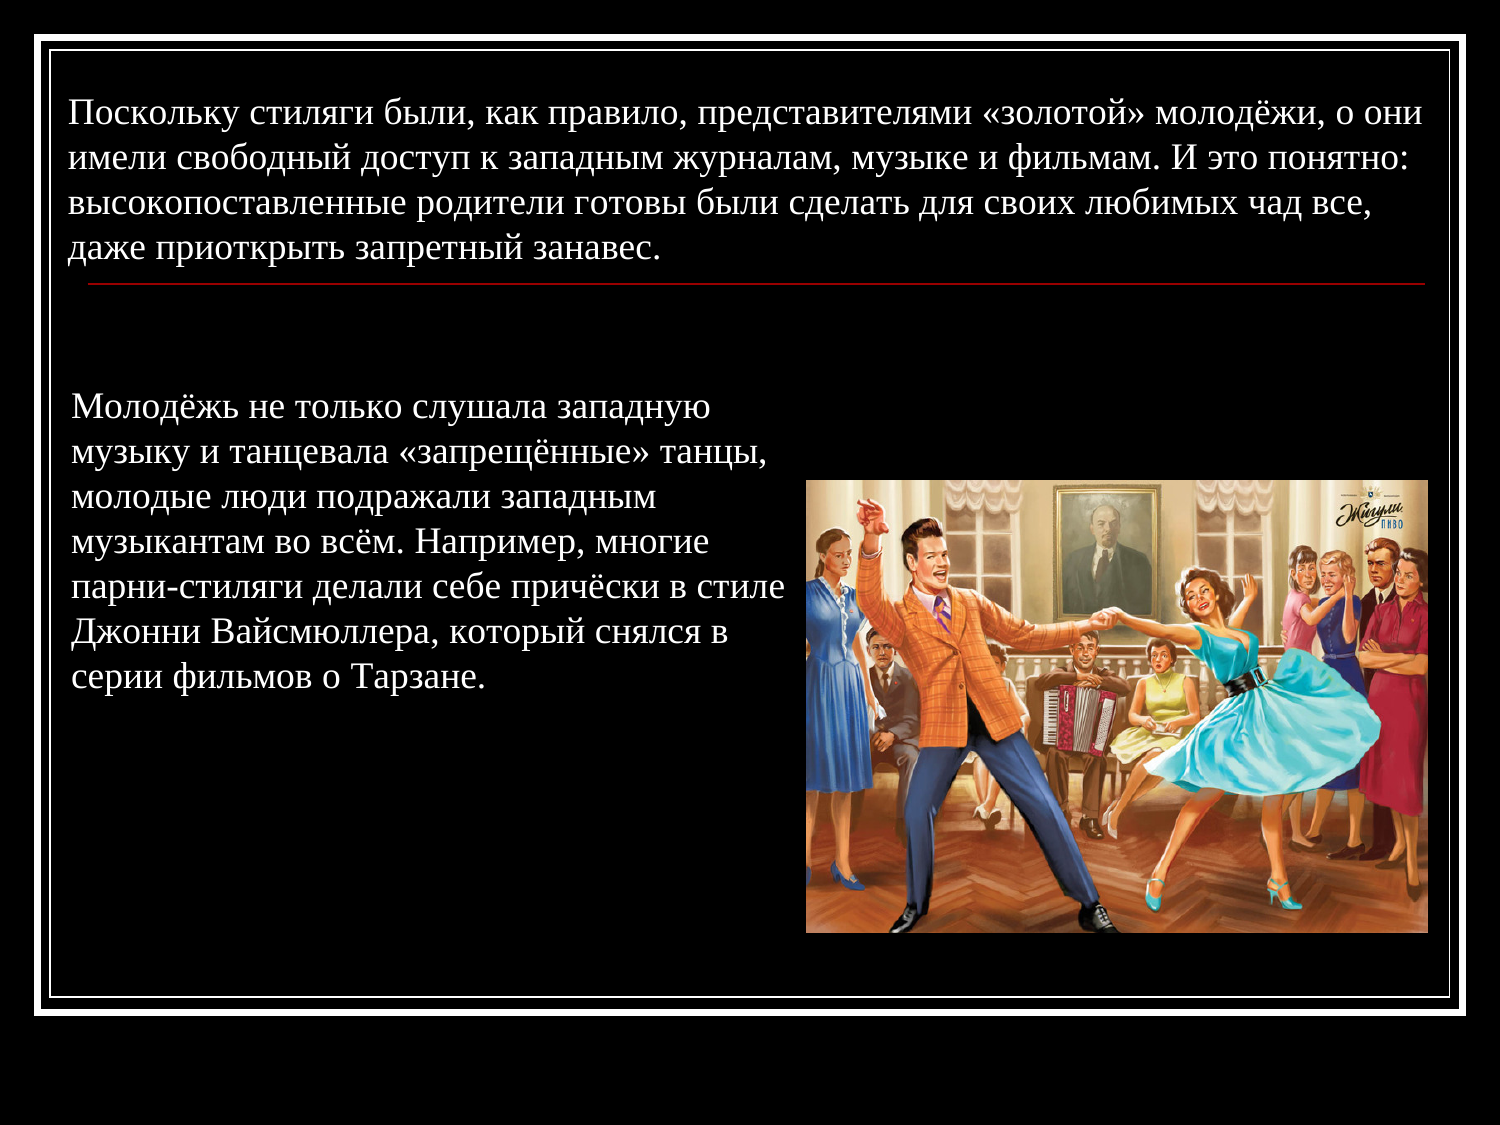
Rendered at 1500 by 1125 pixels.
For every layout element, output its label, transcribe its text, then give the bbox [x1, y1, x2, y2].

text_box Молодёжь не только слушала западную музыку и танцевала «запрещённые» танцы, молодые люди подражали западным музыкантам во всём. Например, многие парни-стиляги делали себе причёски в стиле Джонни Вайсмюллера, который снялся в серии фильмов о Тарзане. [56, 373, 807, 704]
picture [806, 480, 1428, 933]
text_box Поскольку стиляги были, как правило, представителями «золотой» молодёжи, о они имели свободный доступ к западным журналам, музыке и фильмам. И это понятно: высокопоставленные родители готовы были сделать для своих любимых чад все, даже приоткрыть запретный занавес. [53, 79, 1447, 276]
